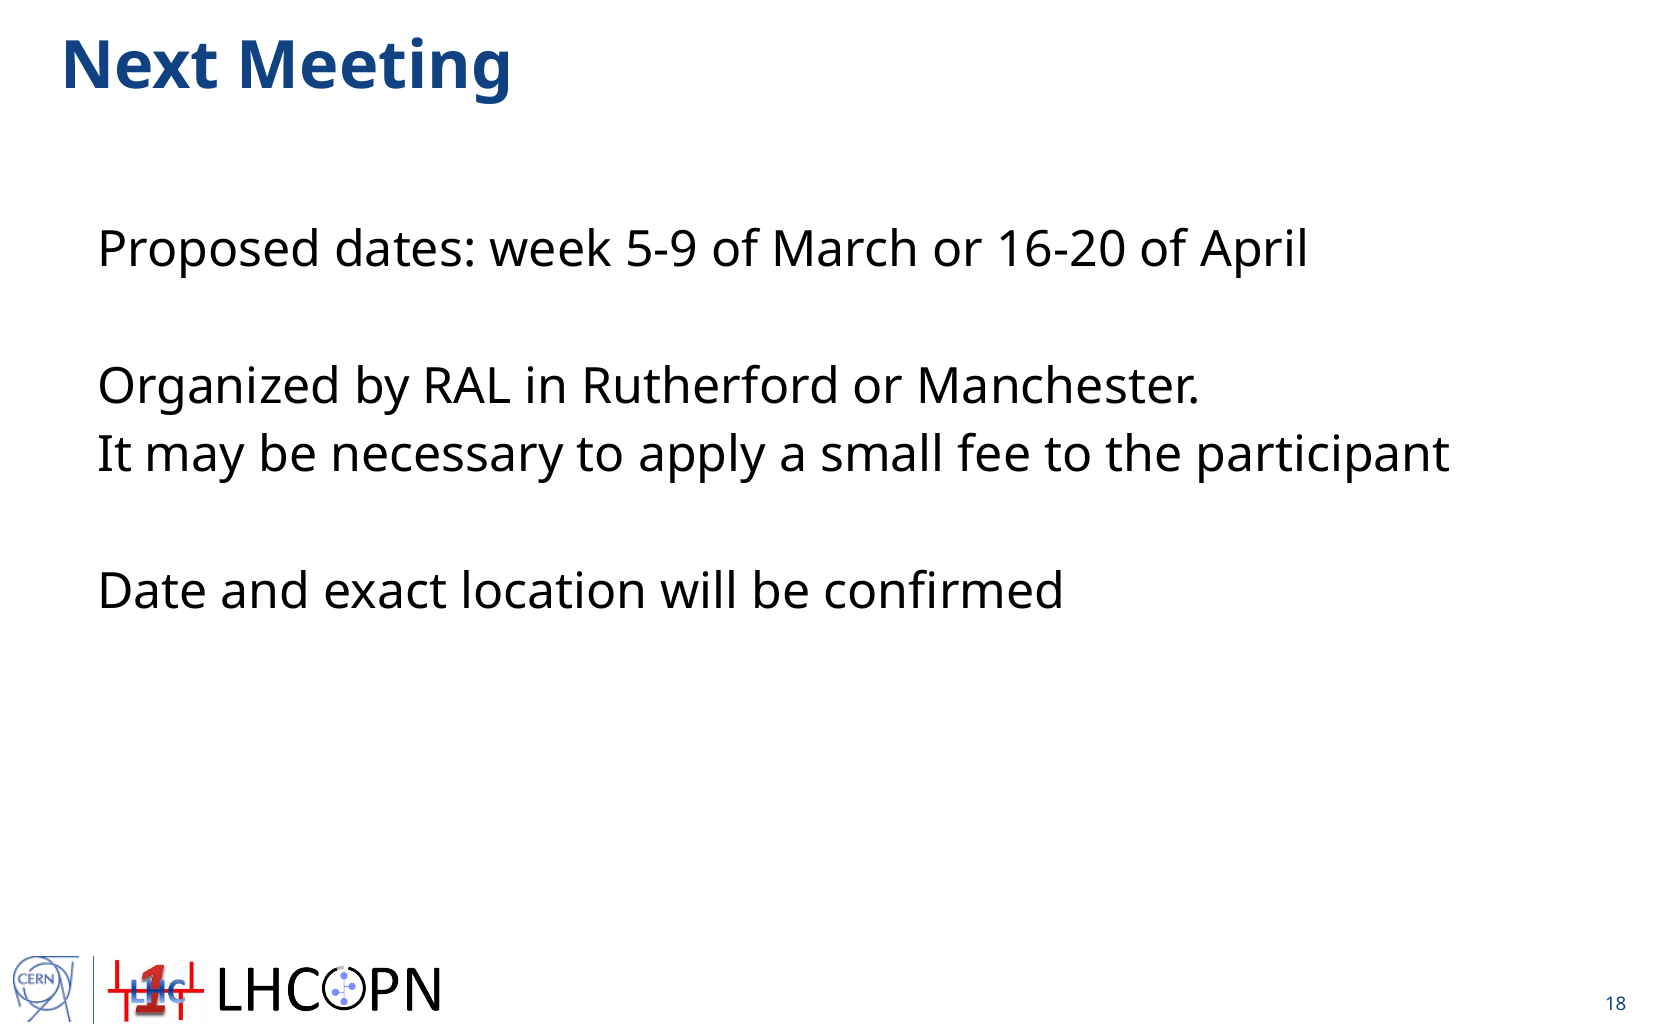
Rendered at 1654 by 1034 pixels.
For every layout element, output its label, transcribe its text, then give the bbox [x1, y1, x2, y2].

title Next Meeting [60, 0, 1528, 138]
text_box Proposed dates: week 5-9 of March or 16-20 of April Organized by RAL in Rutherford or Manchester. It may be necessary to apply a small fee to the participant Date and exact location will be confirmed [82, 137, 1638, 1032]
picture [13, 956, 79, 1032]
